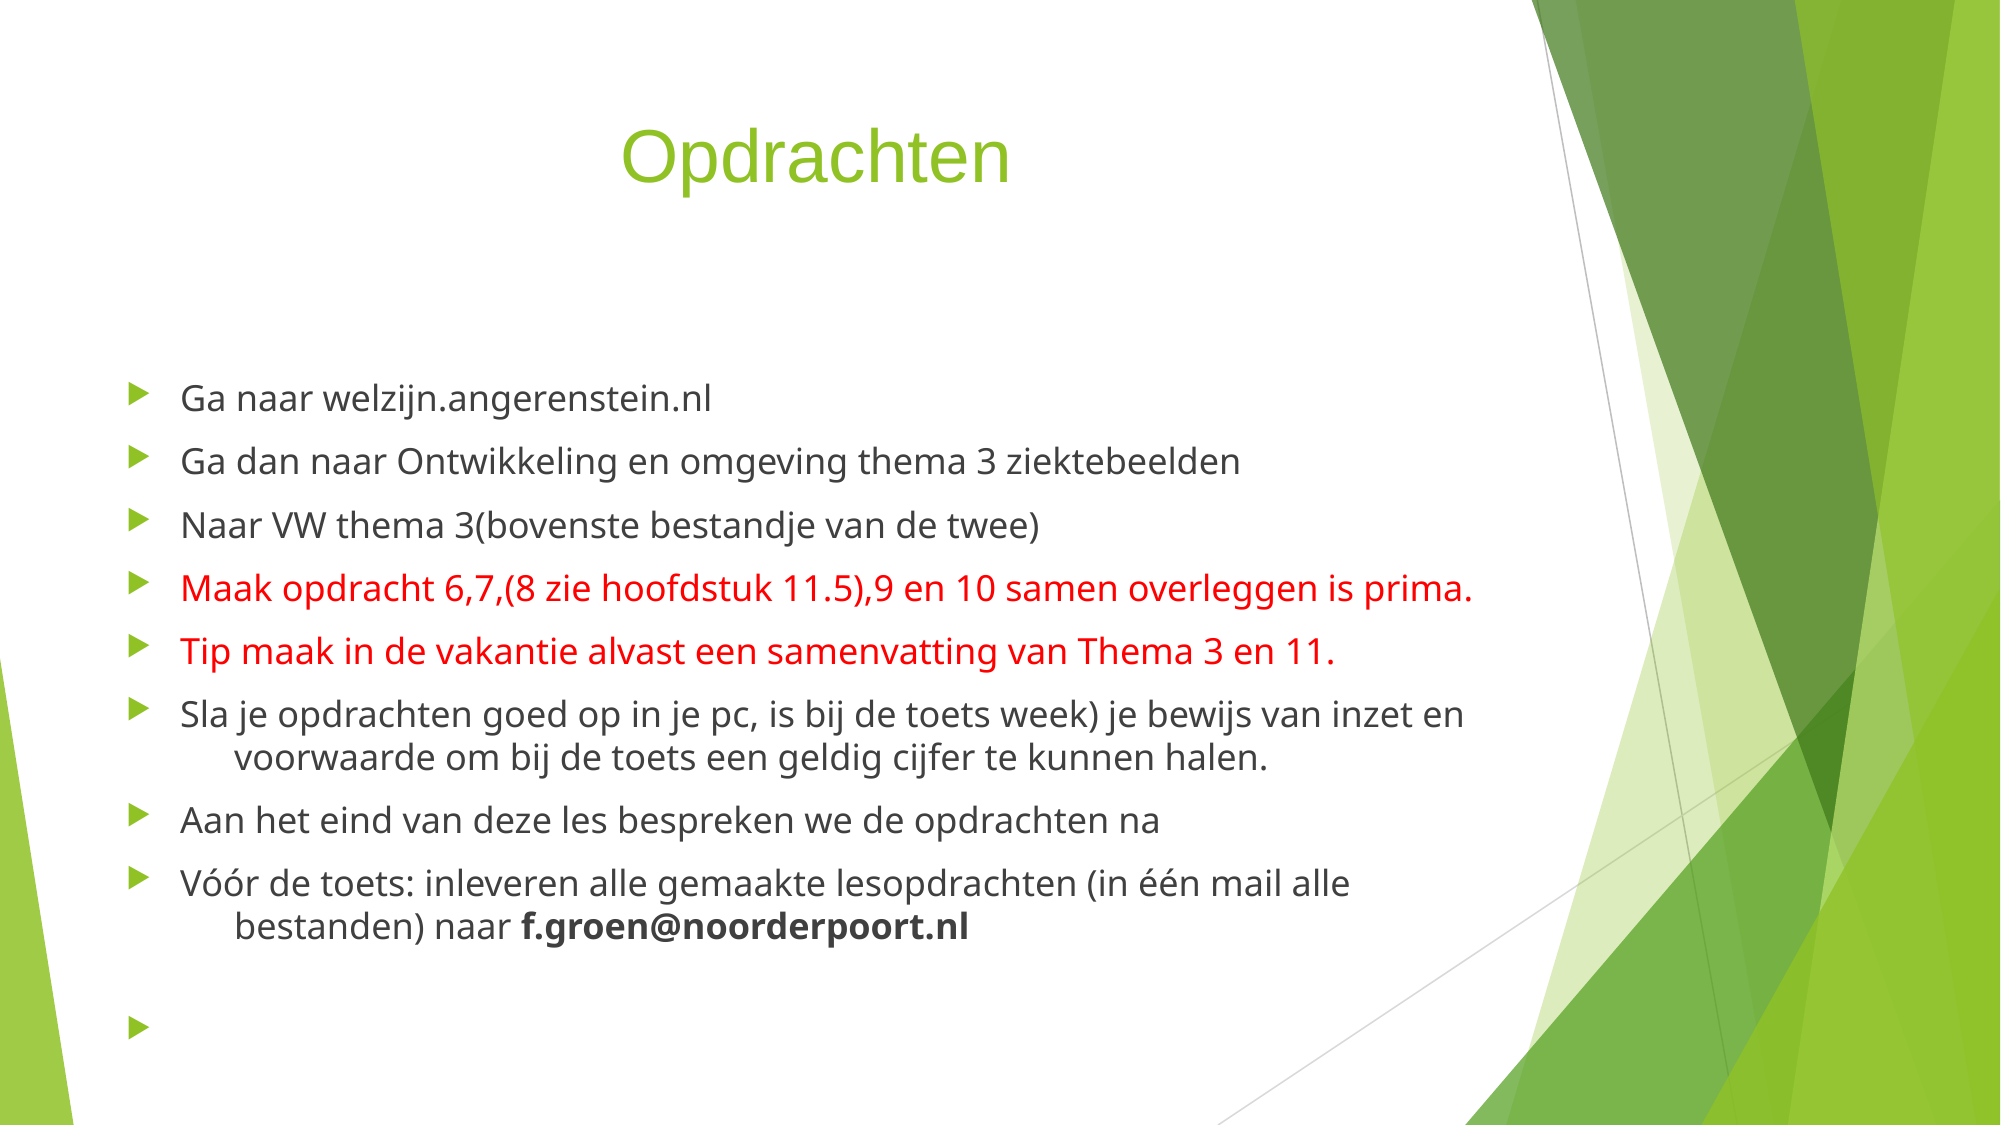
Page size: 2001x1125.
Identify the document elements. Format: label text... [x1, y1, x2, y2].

list Ga naar welzijn.angerenstein.nl Ga dan naar Ontwikkeling en omgeving thema 3 ziektebeelden Naar VW thema 3(bovenste bestandje van de twee) Maak opdracht 6,7,(8 zie hoofdstuk 11.5),9 en 10 samen overleggen is prima. Tip maak in de vakantie alvast een samenvatting van Thema 3 en 11. Sla je opdrachten goed op in je pc, is bij de toets week) je bewijs van inzet en voorwaarde om bij de toets een geldig cijfer te kunnen halen. Aan het eind van deze les bespreken we de opdrachten na Vóór de toets: inleveren alle gemaakte lesopdrachten (in één mail alle bestanden) naar f.groen@noorderpoort.nl [111, 368, 1522, 1006]
title Opdrachten [111, 99, 1522, 317]
